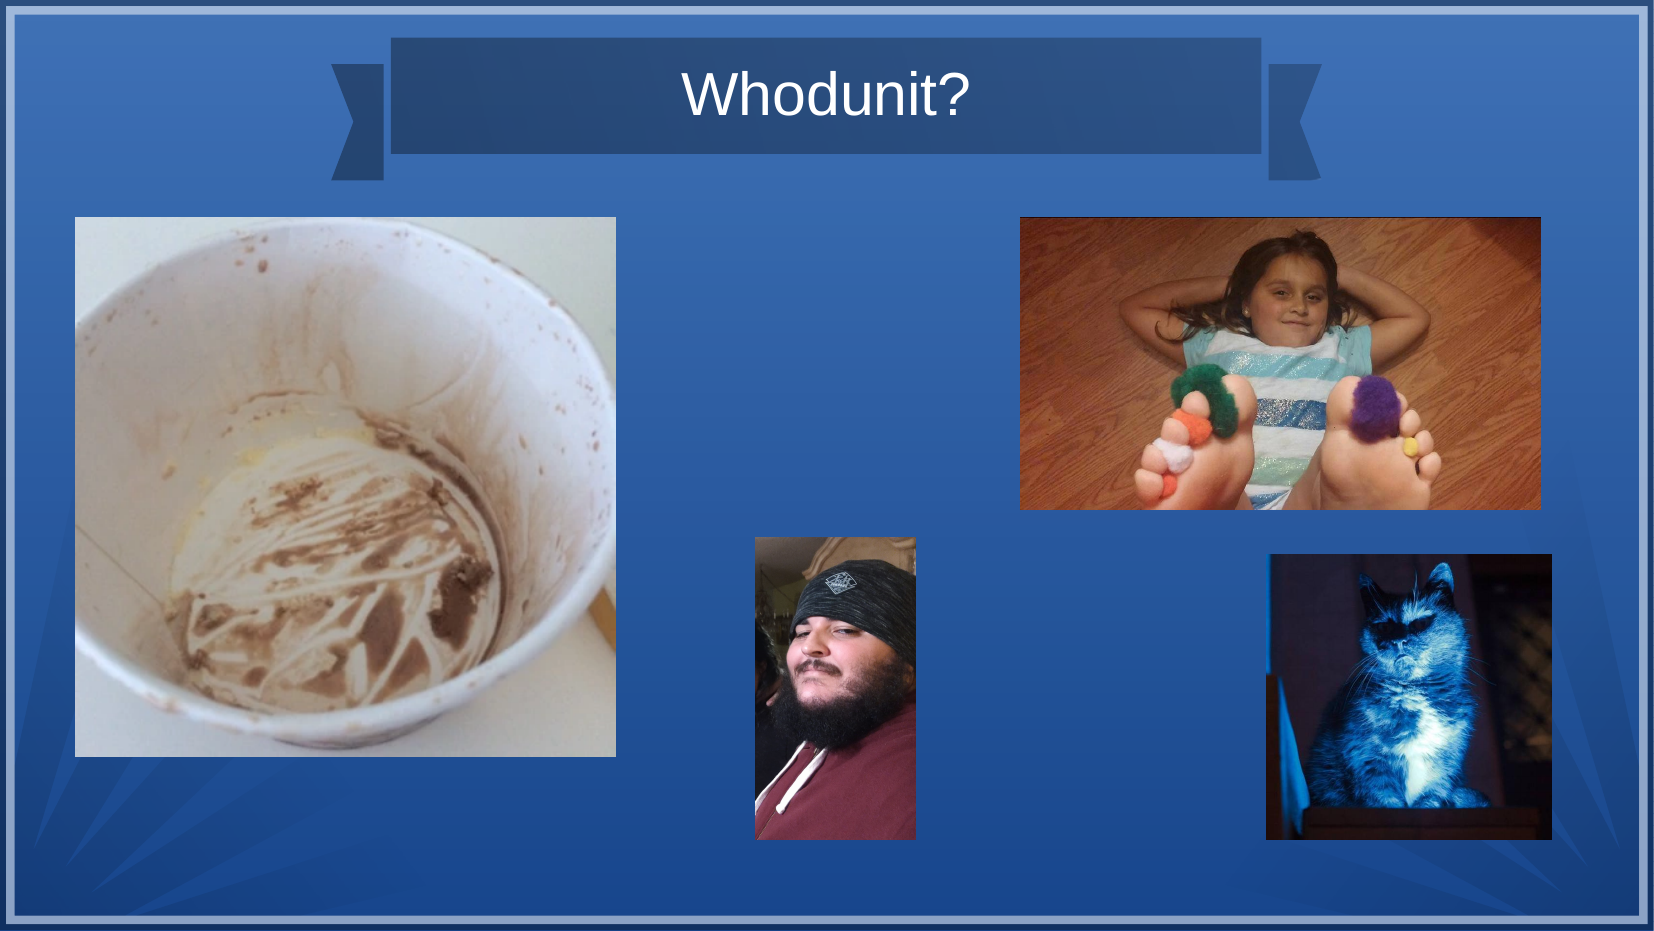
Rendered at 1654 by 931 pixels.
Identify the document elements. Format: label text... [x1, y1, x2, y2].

picture [755, 537, 916, 841]
picture [75, 217, 616, 758]
picture [1266, 554, 1552, 841]
picture [1020, 217, 1541, 511]
title Whodunit? [389, 35, 1264, 154]
